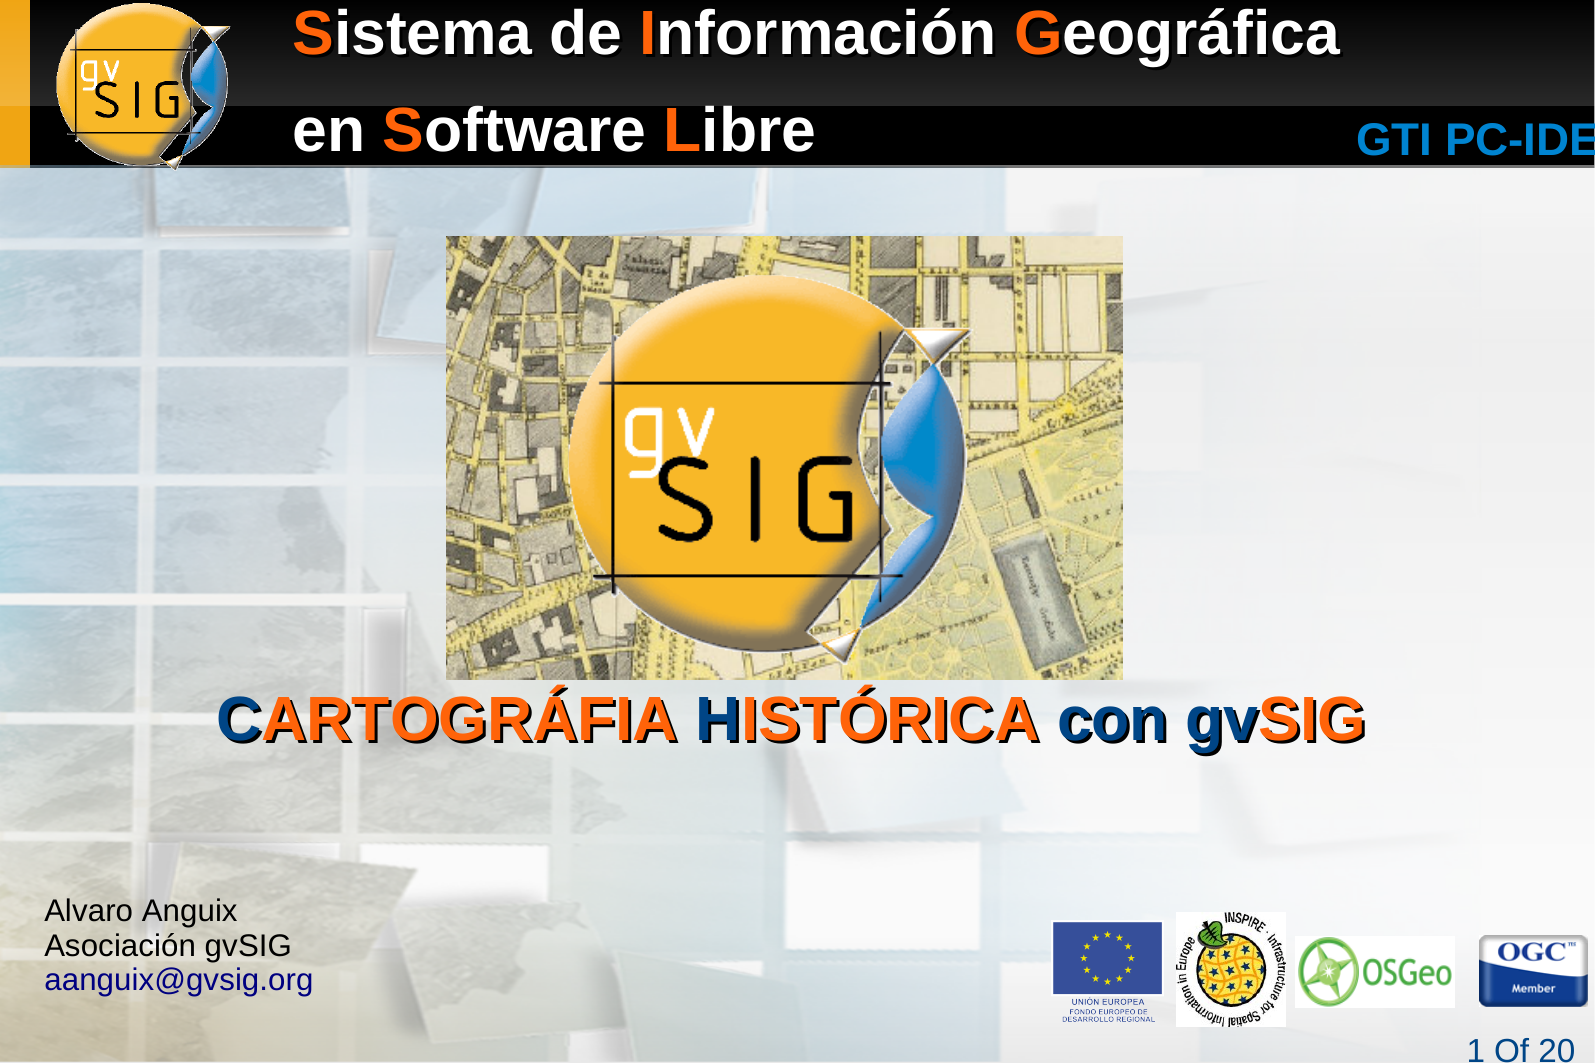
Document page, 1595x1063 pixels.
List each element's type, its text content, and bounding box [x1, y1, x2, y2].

text_box CARTOGRÁFIA HISTÓRICA con gvSIG [88, 679, 1477, 856]
title [35, 0, 1595, 178]
text_box Alvaro Anguix Asociación gvSIG aanguix@gvsig.org [29, 885, 384, 1040]
picture [0, 0, 1595, 1063]
text_box Sistema de Información Geográfica en Software Libre [277, 0, 1388, 176]
